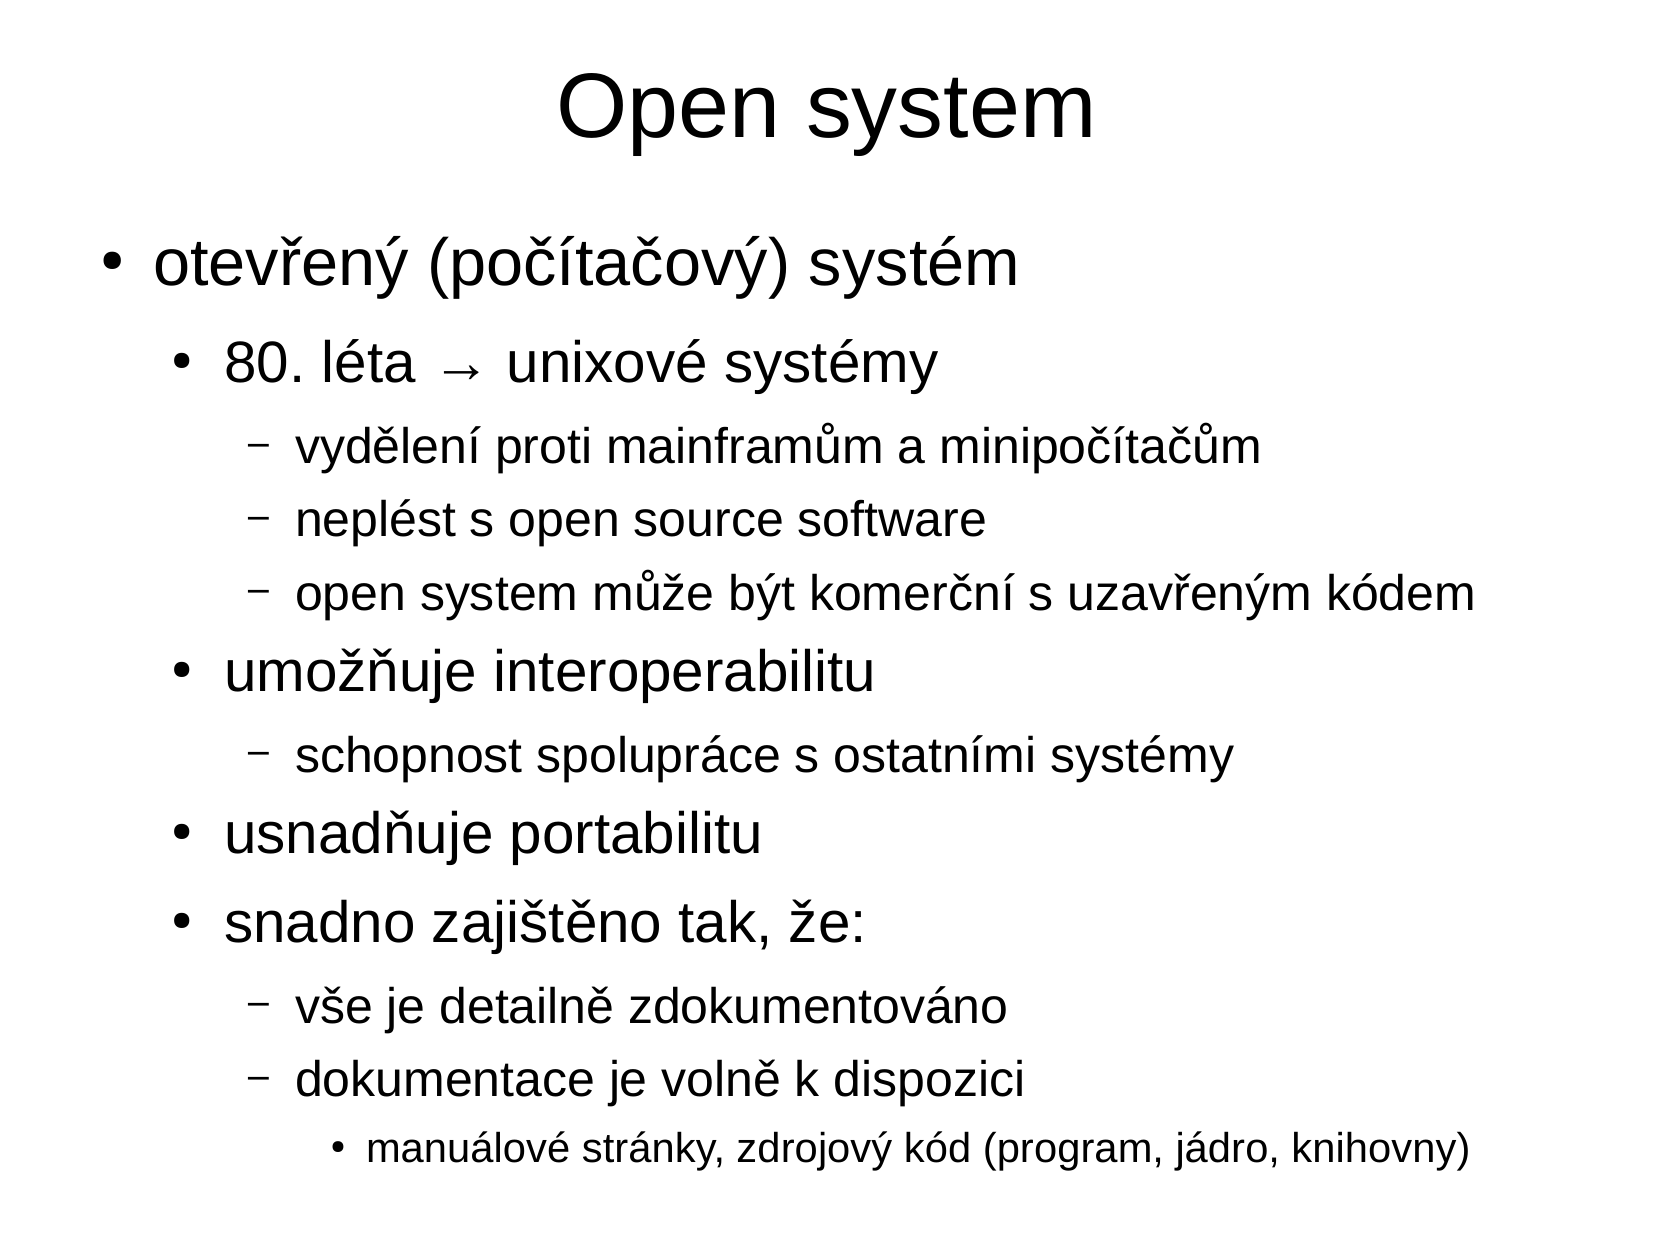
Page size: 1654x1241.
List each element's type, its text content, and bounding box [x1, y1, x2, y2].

title Open system [82, 9, 1571, 202]
list otevřený (počítačový) systém 80. léta → unixové systémy vydělení proti mainframům a minipočítačům neplést s open source software open system může být komerční s uzavřeným kódem umožňuje interoperabilitu schopnost spolupráce s ostatními systémy usnadňuje portabilitu snadno zajištěno tak, že: vše je detailně zdokumentováno dokumentace je volně k dispozici manuálové stránky, zdrojový kód (program, jádro, knihovny) [82, 225, 1571, 1172]
